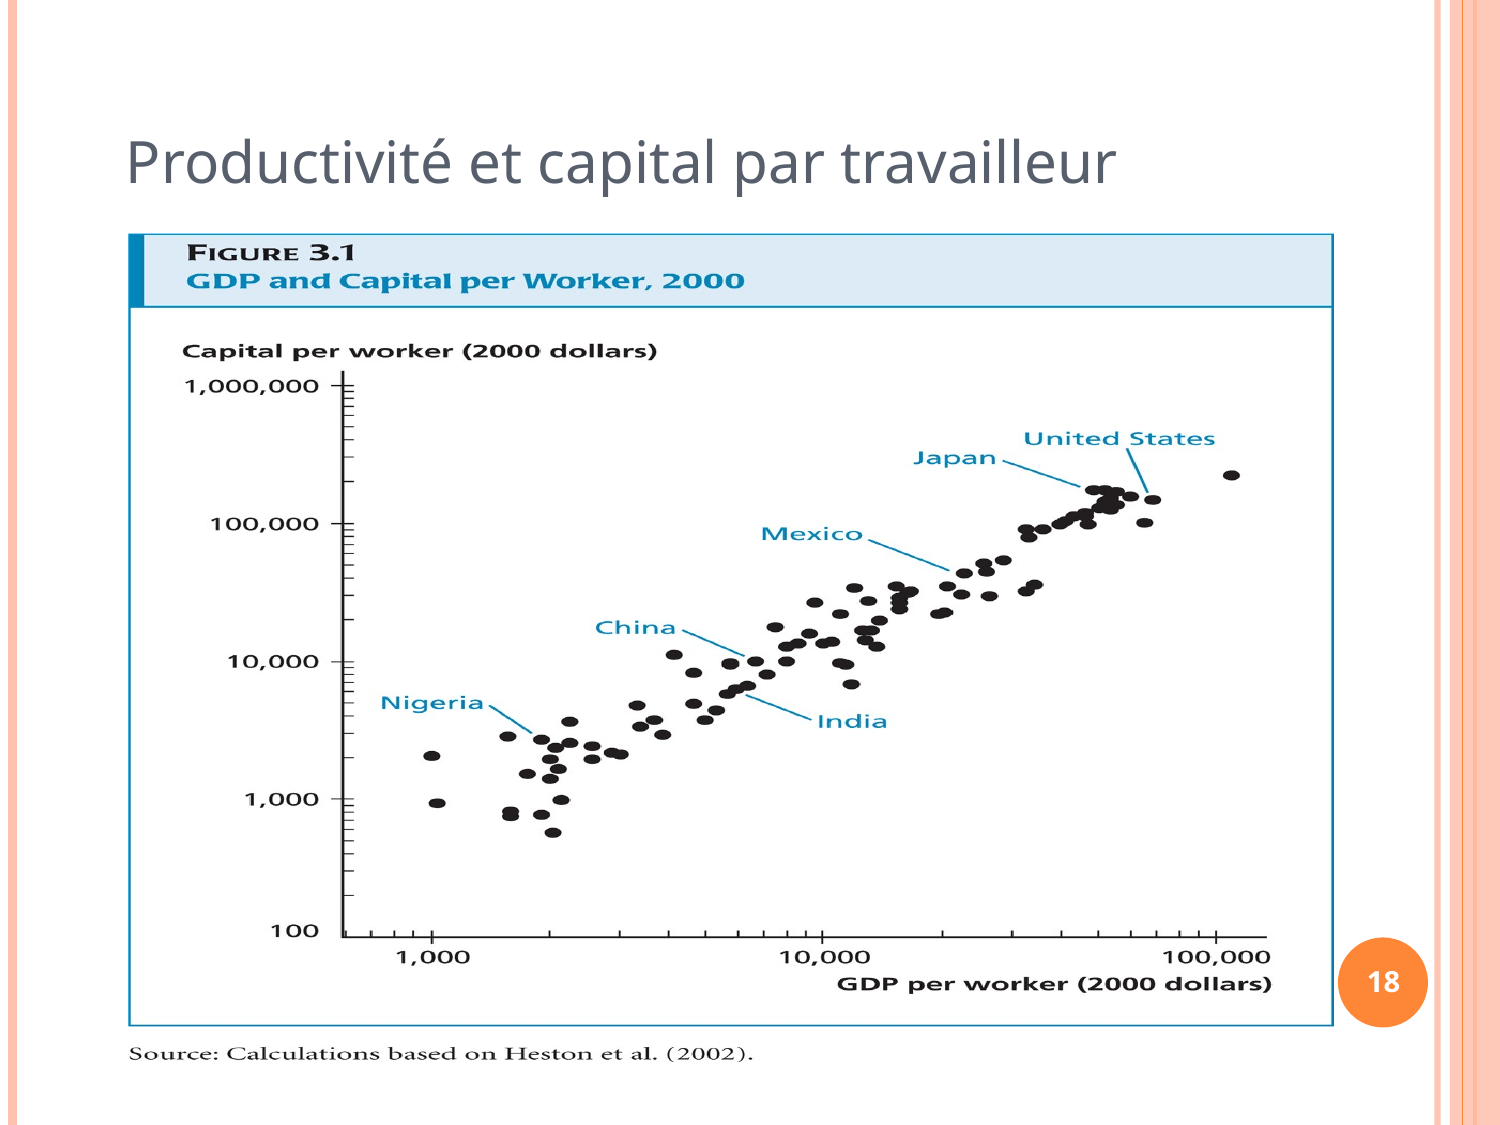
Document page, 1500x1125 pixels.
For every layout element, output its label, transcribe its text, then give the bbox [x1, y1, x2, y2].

title Productivité et capital par travailleur [111, 61, 1499, 203]
slide_number <numéro> [1333, 940, 1434, 1027]
picture [128, 233, 139, 302]
picture [128, 233, 1334, 1062]
